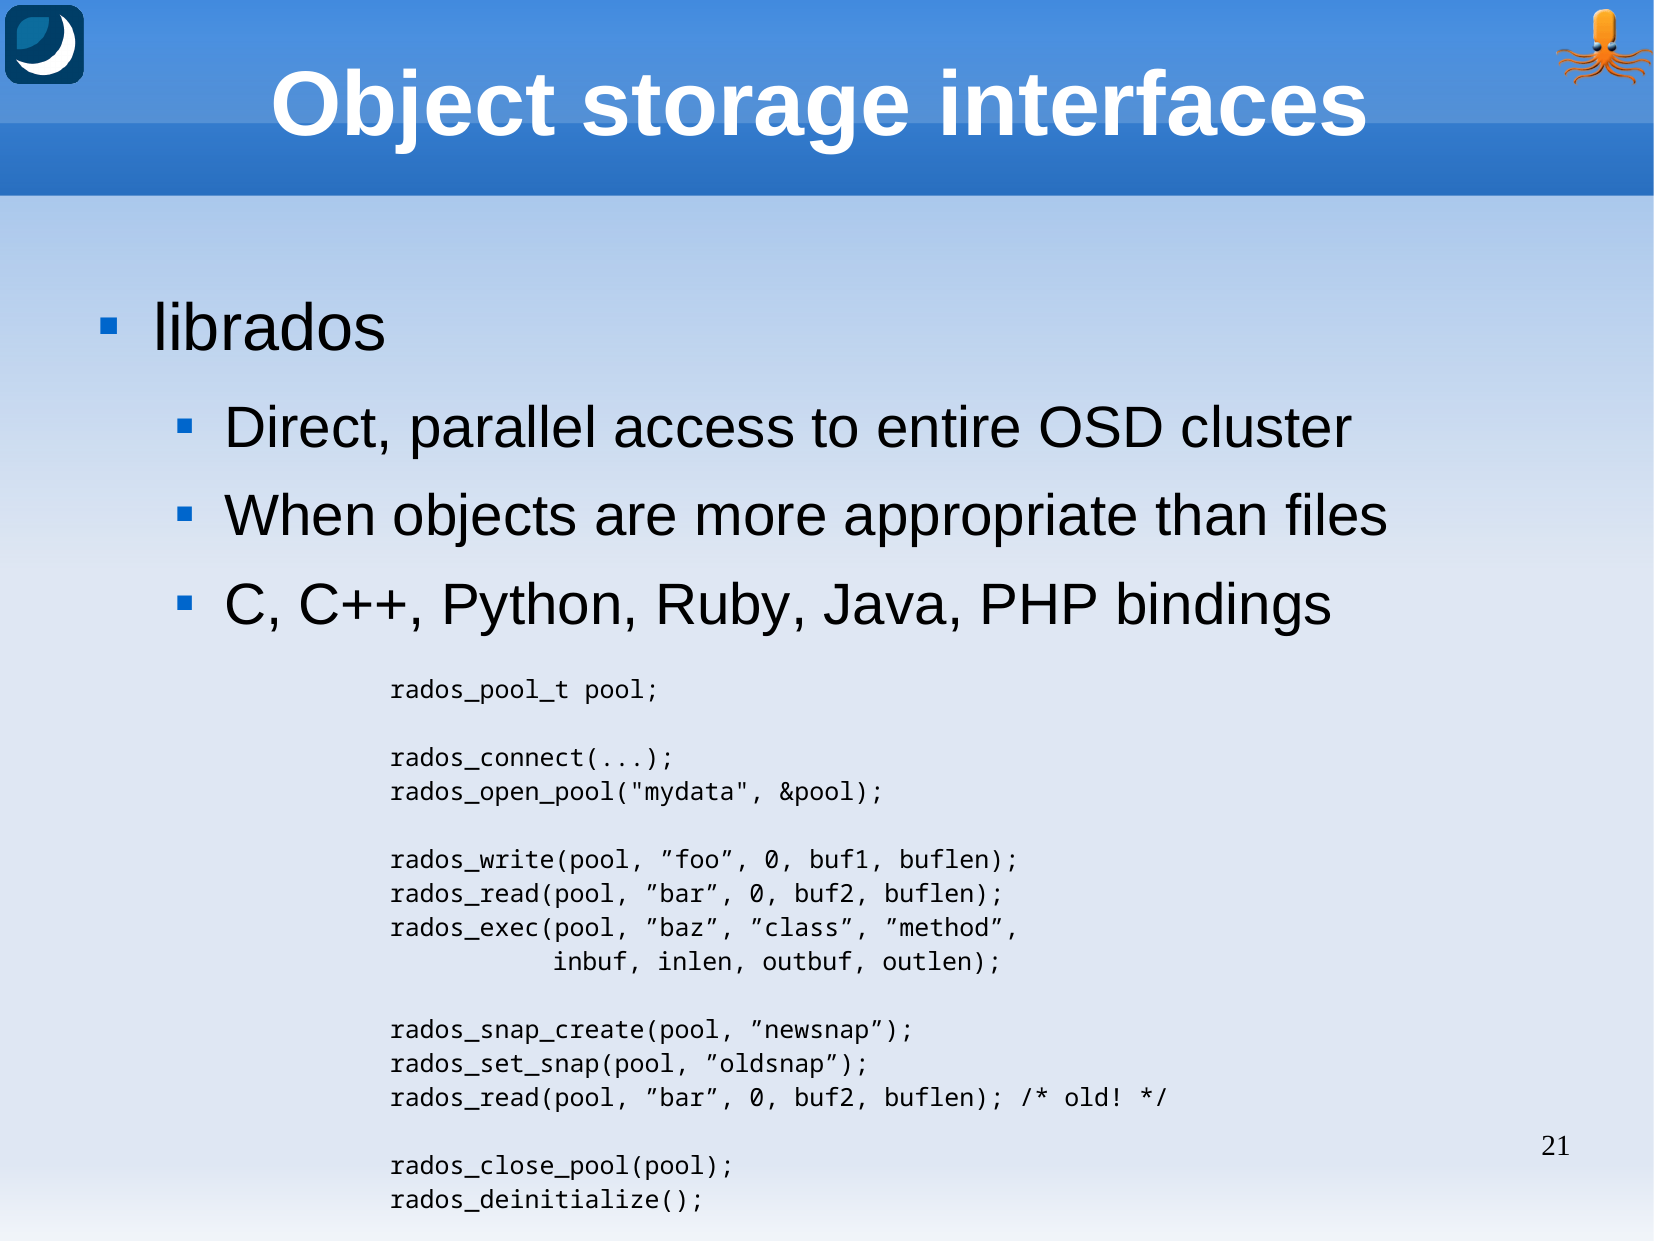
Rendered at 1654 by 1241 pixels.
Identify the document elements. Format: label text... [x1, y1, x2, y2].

title Object storage interfaces [76, 0, 1565, 208]
text_box rados_pool_t pool; rados_connect(...); rados_open_pool("mydata", &pool); rados_write(pool, ”foo”, 0, buf1, buflen); rados_read(pool, ”bar”, 0, buf2, buflen); rados_exec(pool, ”baz”, ”class”, ”method”, inbuf, inlen, outbuf, outlen); rados_snap_create(pool, ”newsnap”); rados_set_snap(pool, ”oldsnap”); rados_read(pool, ”bar”, 0, buf2, buflen); /* old! */ rados_close_pool(pool); rados_deinitialize(); [375, 663, 1238, 1143]
picture [0, 0, 1654, 1241]
list librados Direct, parallel access to entire OSD cluster When objects are more appropriate than files C, C++, Python, Ruby, Java, PHP bindings [82, 290, 1571, 1109]
